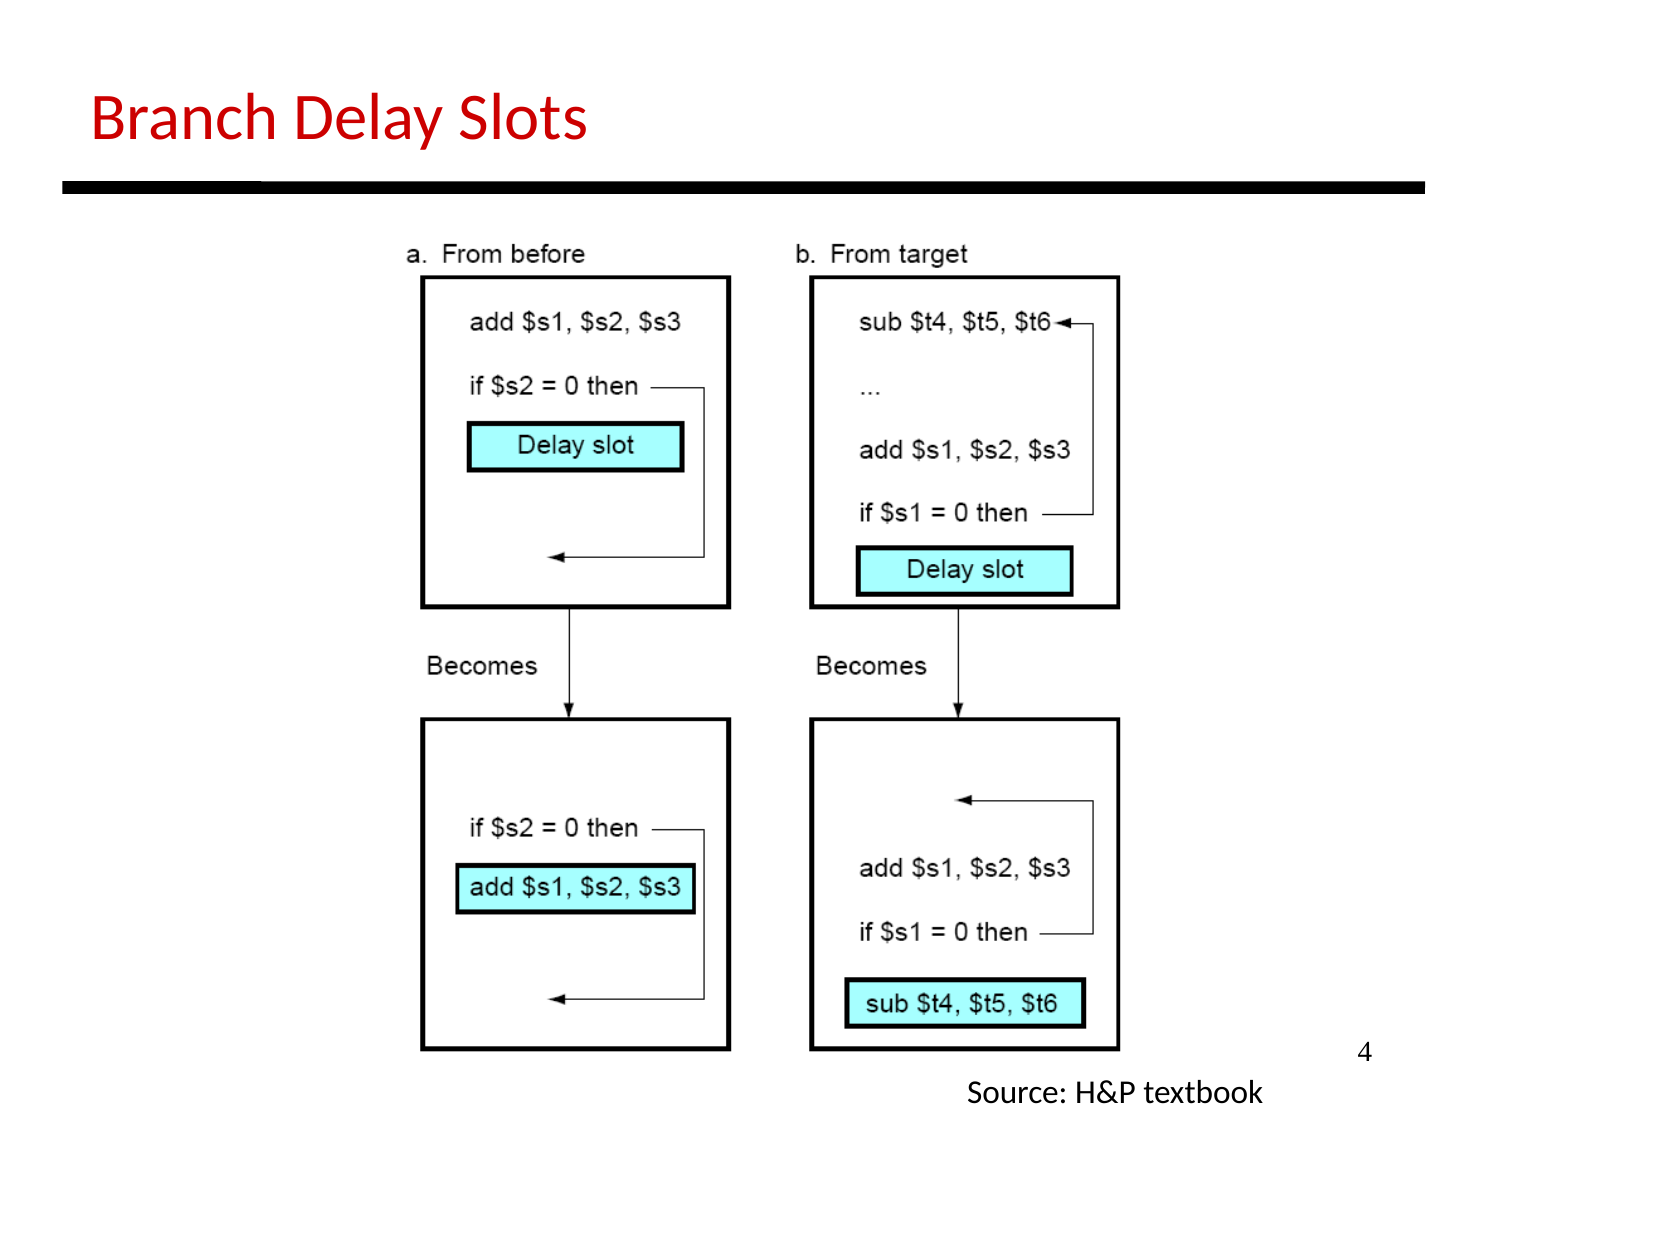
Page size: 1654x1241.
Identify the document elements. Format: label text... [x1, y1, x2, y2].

text_box Branch Delay Slots [75, 65, 604, 160]
text_box Source: H&P textbook [952, 1062, 1279, 1118]
slide_number <number> [1152, 1025, 1388, 1100]
picture [375, 225, 1152, 1068]
